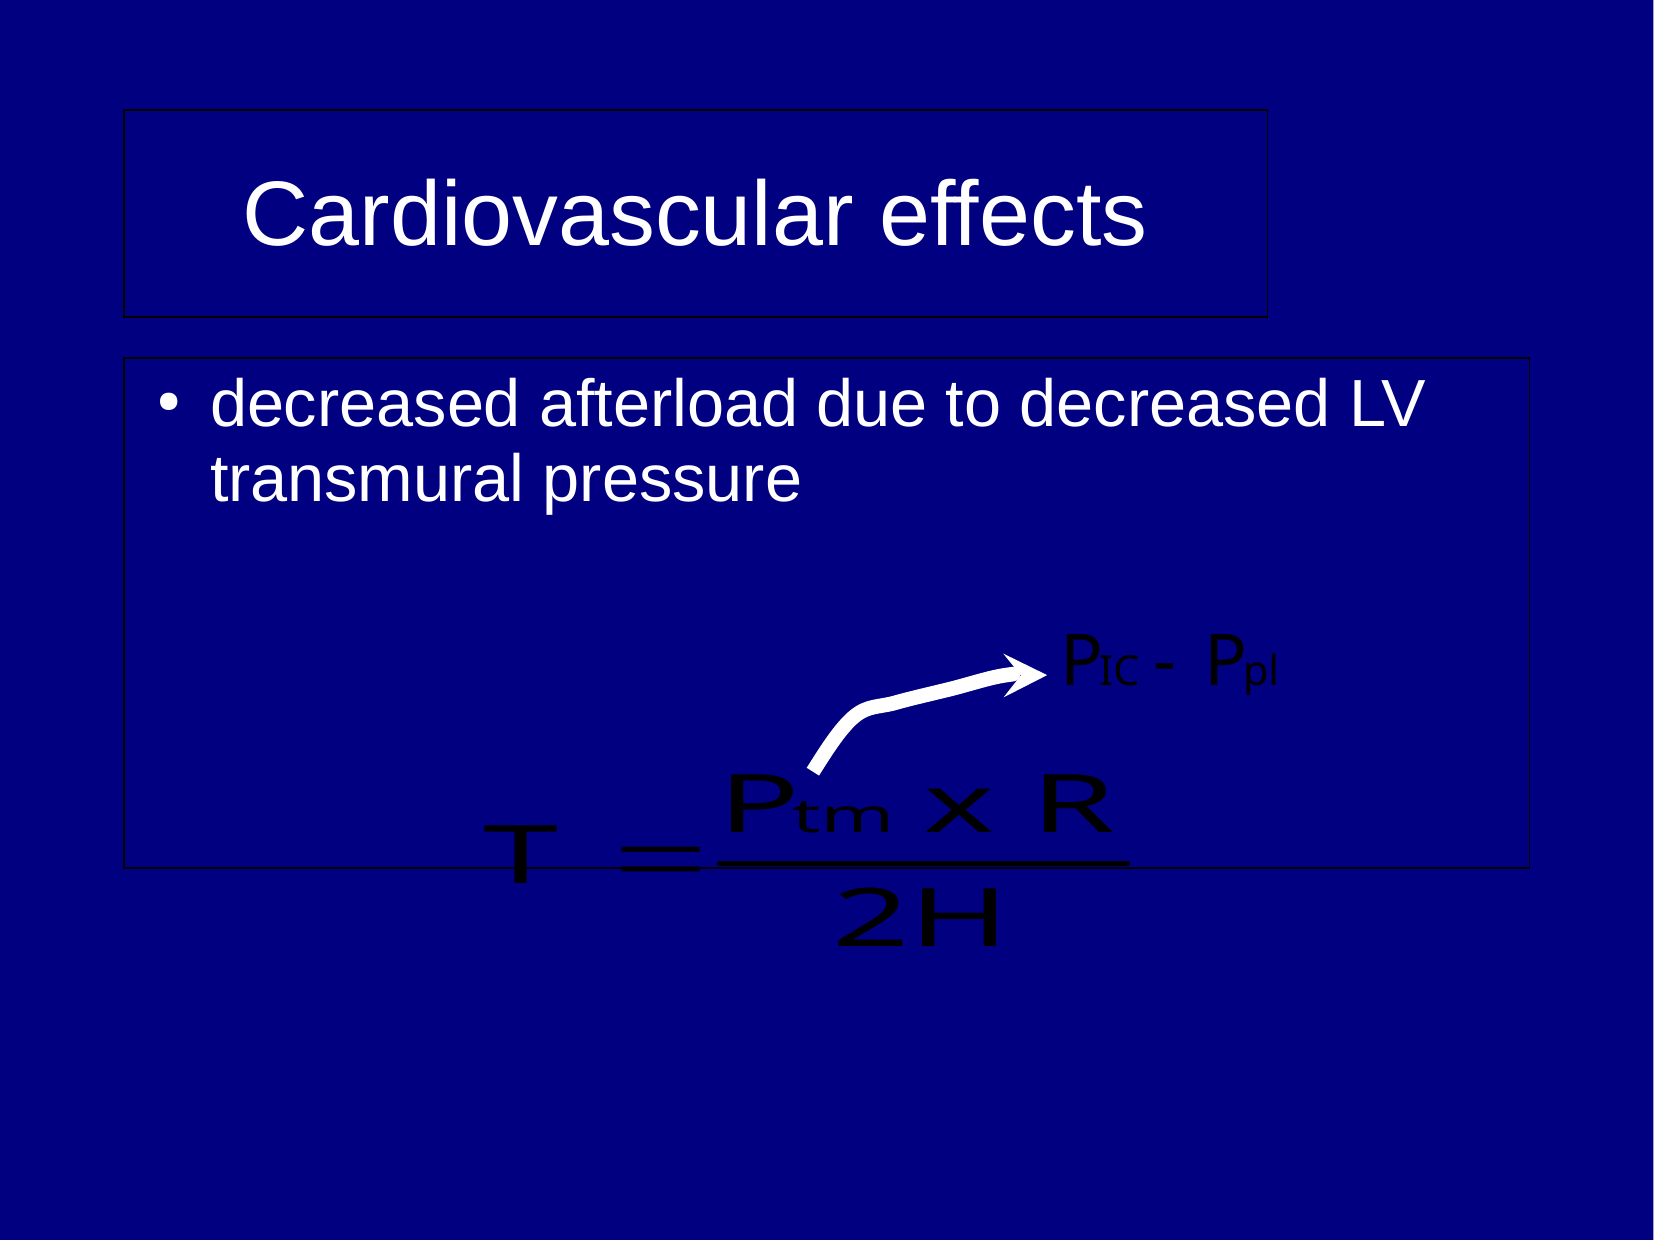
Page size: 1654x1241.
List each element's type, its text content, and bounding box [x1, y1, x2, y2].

title Cardiovascular effects [123, 110, 1268, 317]
chart [1055, 620, 1292, 710]
list decreased afterload due to decreased LV transmural pressure [123, 358, 1530, 869]
chart [463, 755, 1161, 965]
